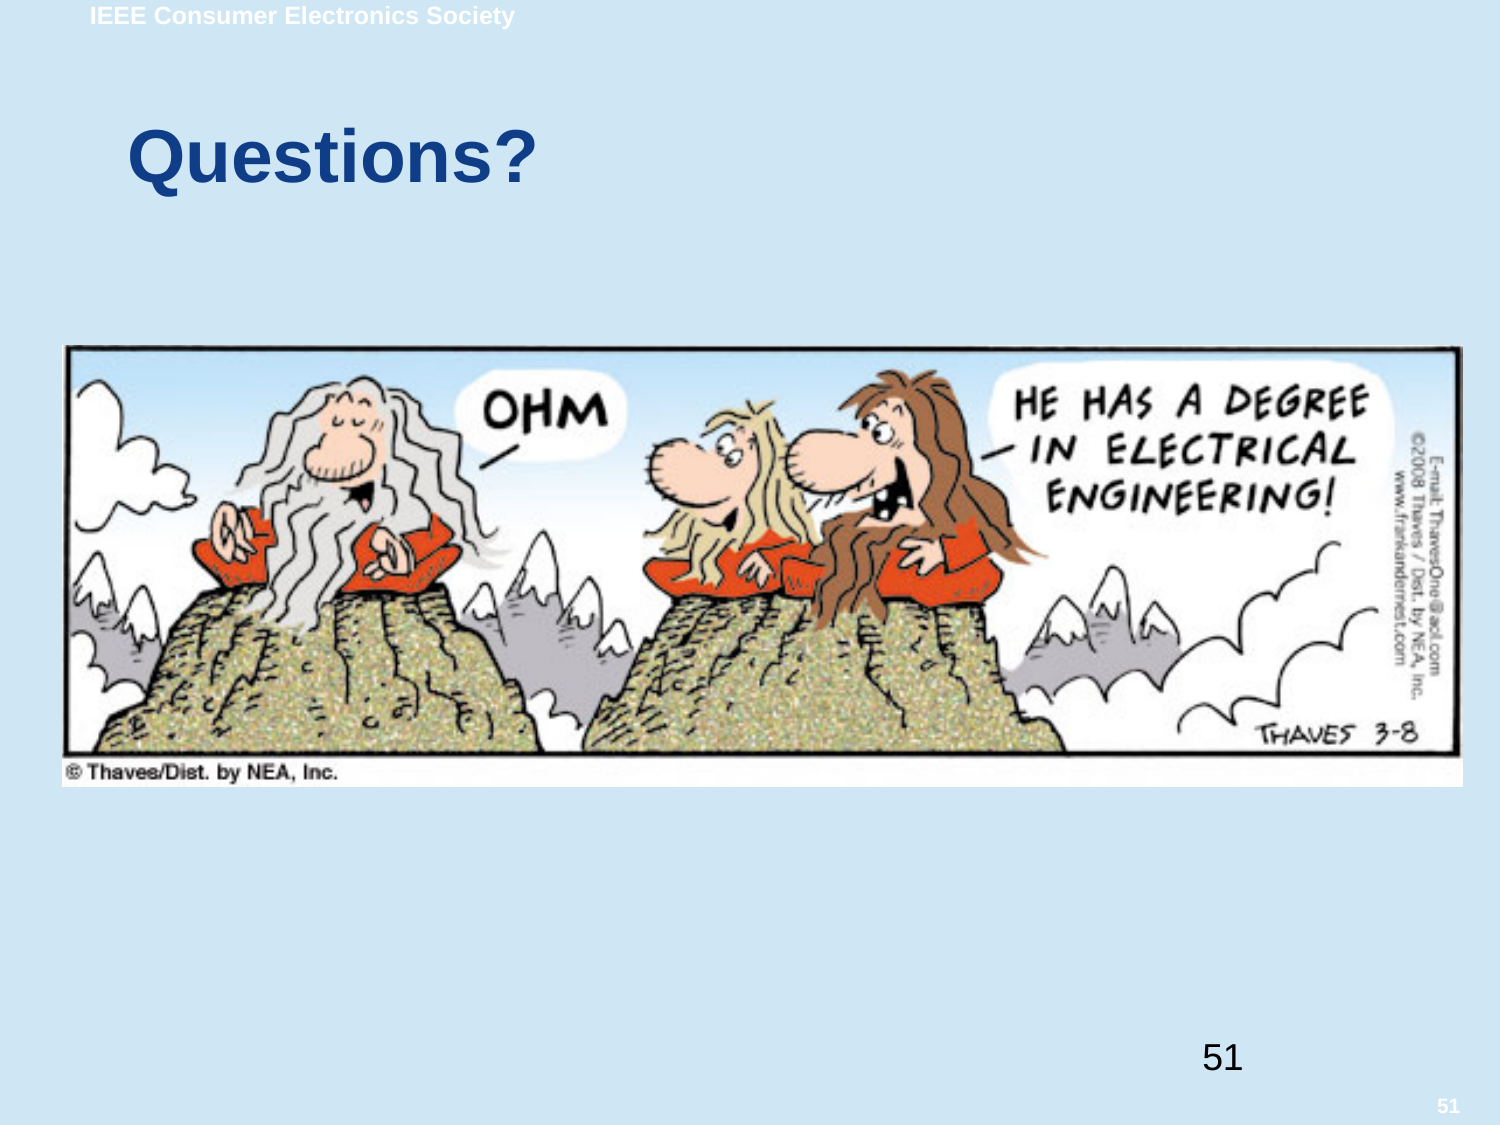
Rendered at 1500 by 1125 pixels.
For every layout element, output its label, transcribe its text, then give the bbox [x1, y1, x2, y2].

picture [62, 345, 1463, 787]
title Questions? [112, 99, 1388, 288]
slide_number <number> [1187, 1025, 1500, 1100]
